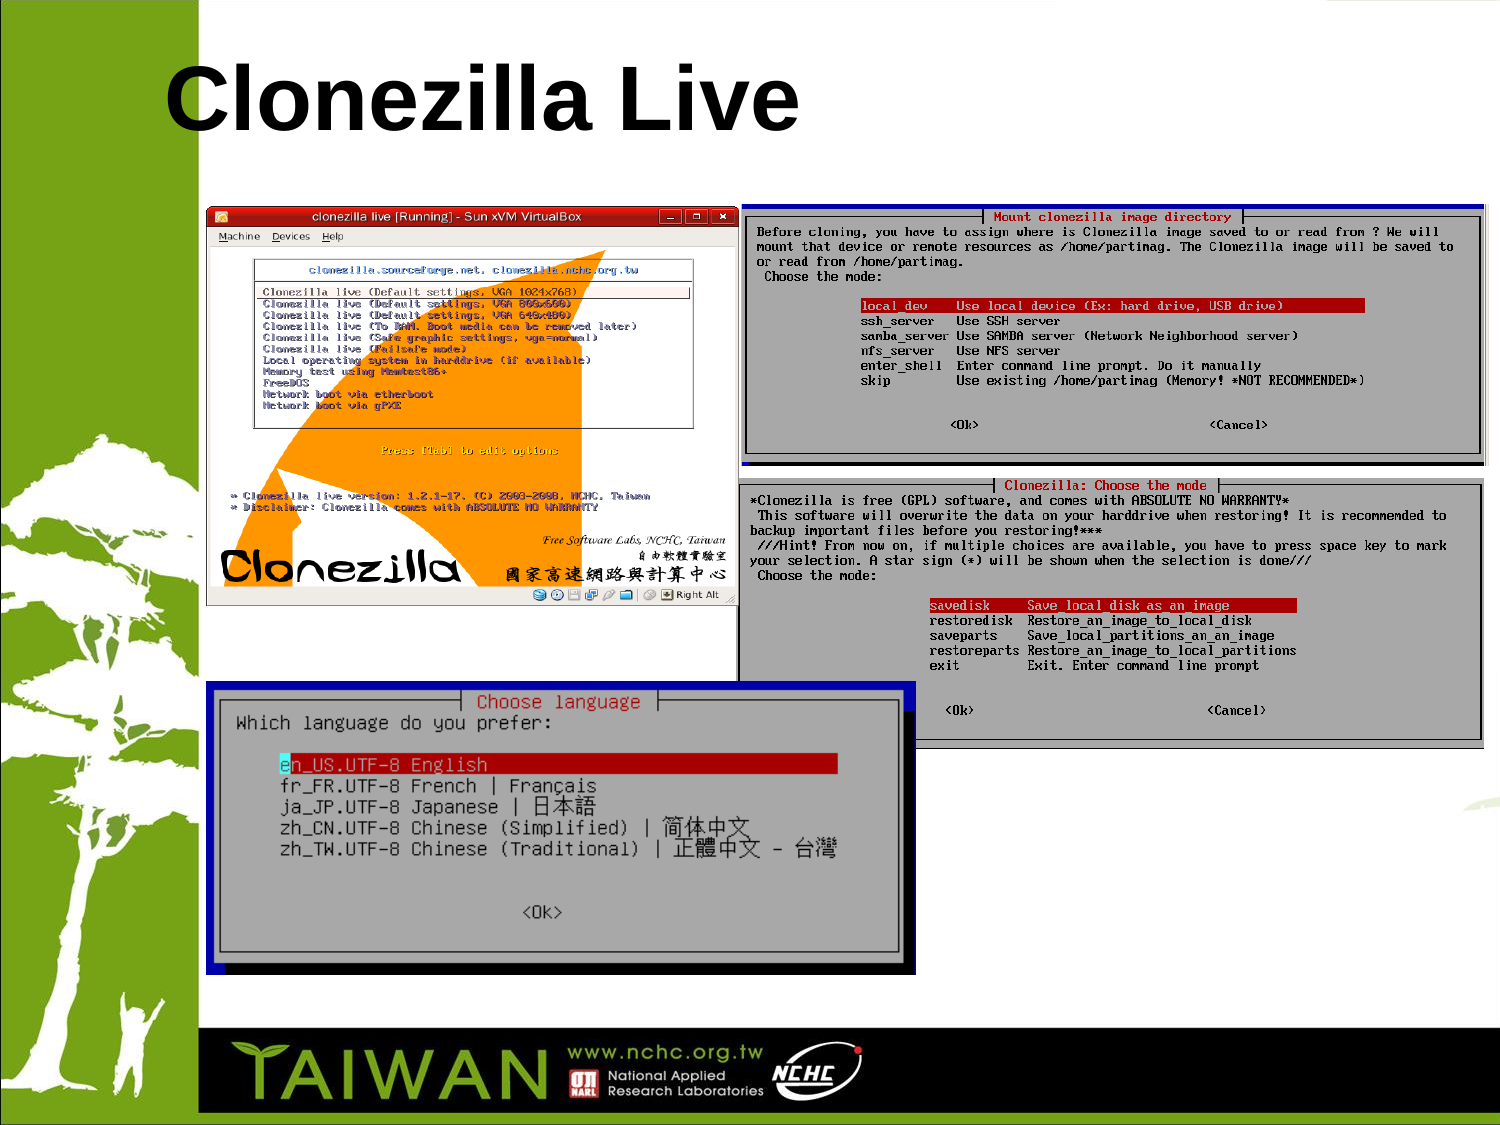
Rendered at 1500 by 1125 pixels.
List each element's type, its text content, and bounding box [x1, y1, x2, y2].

title Clonezilla Live [150, 0, 1500, 204]
picture [0, 0, 1500, 1125]
